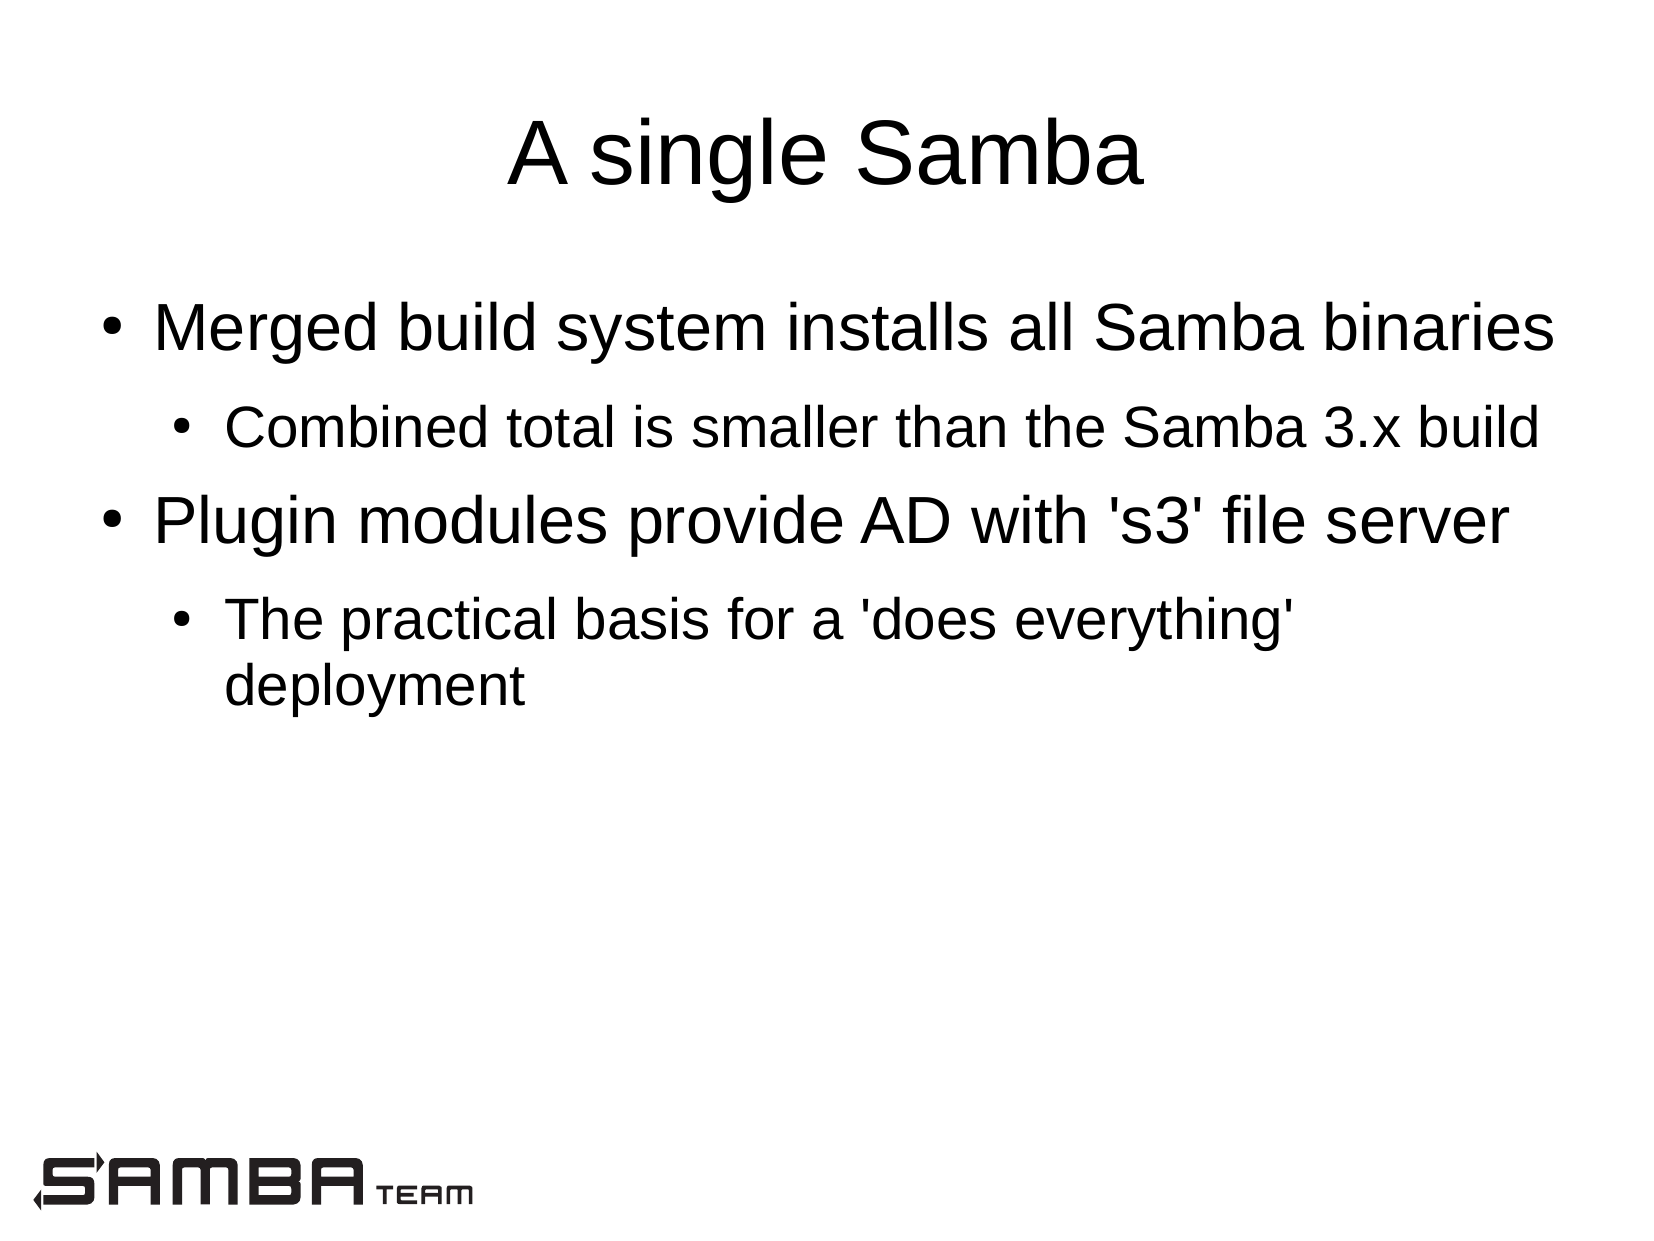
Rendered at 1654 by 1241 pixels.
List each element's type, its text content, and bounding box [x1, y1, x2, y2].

title A single Samba [82, 49, 1571, 257]
list Merged build system installs all Samba binaries Combined total is smaller than the Samba 3.x build Plugin modules provide AD with 's3' file server The practical basis for a 'does everything' deployment [82, 290, 1571, 1109]
